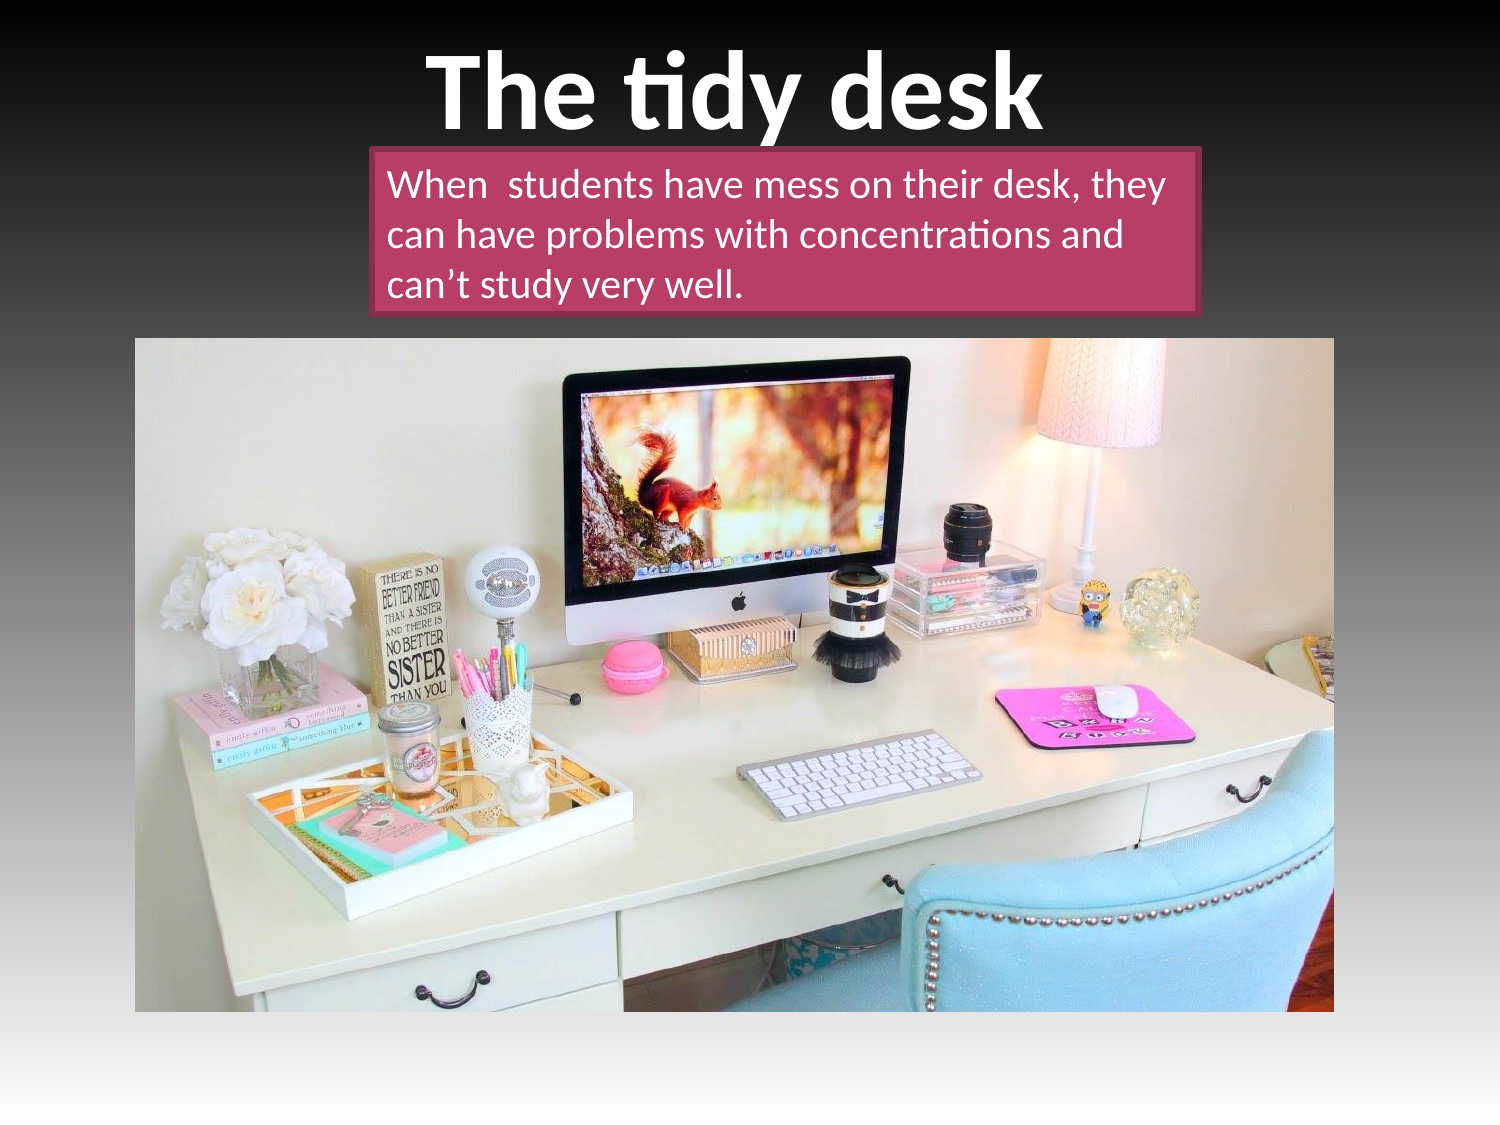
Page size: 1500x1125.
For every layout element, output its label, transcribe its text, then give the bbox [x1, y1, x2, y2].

picture [135, 338, 1334, 1012]
text_box The tidy desk [410, 9, 1060, 149]
text_box When students have mess on their desk, they can have problems with concentrations and can’t study very well. [371, 149, 1199, 314]
